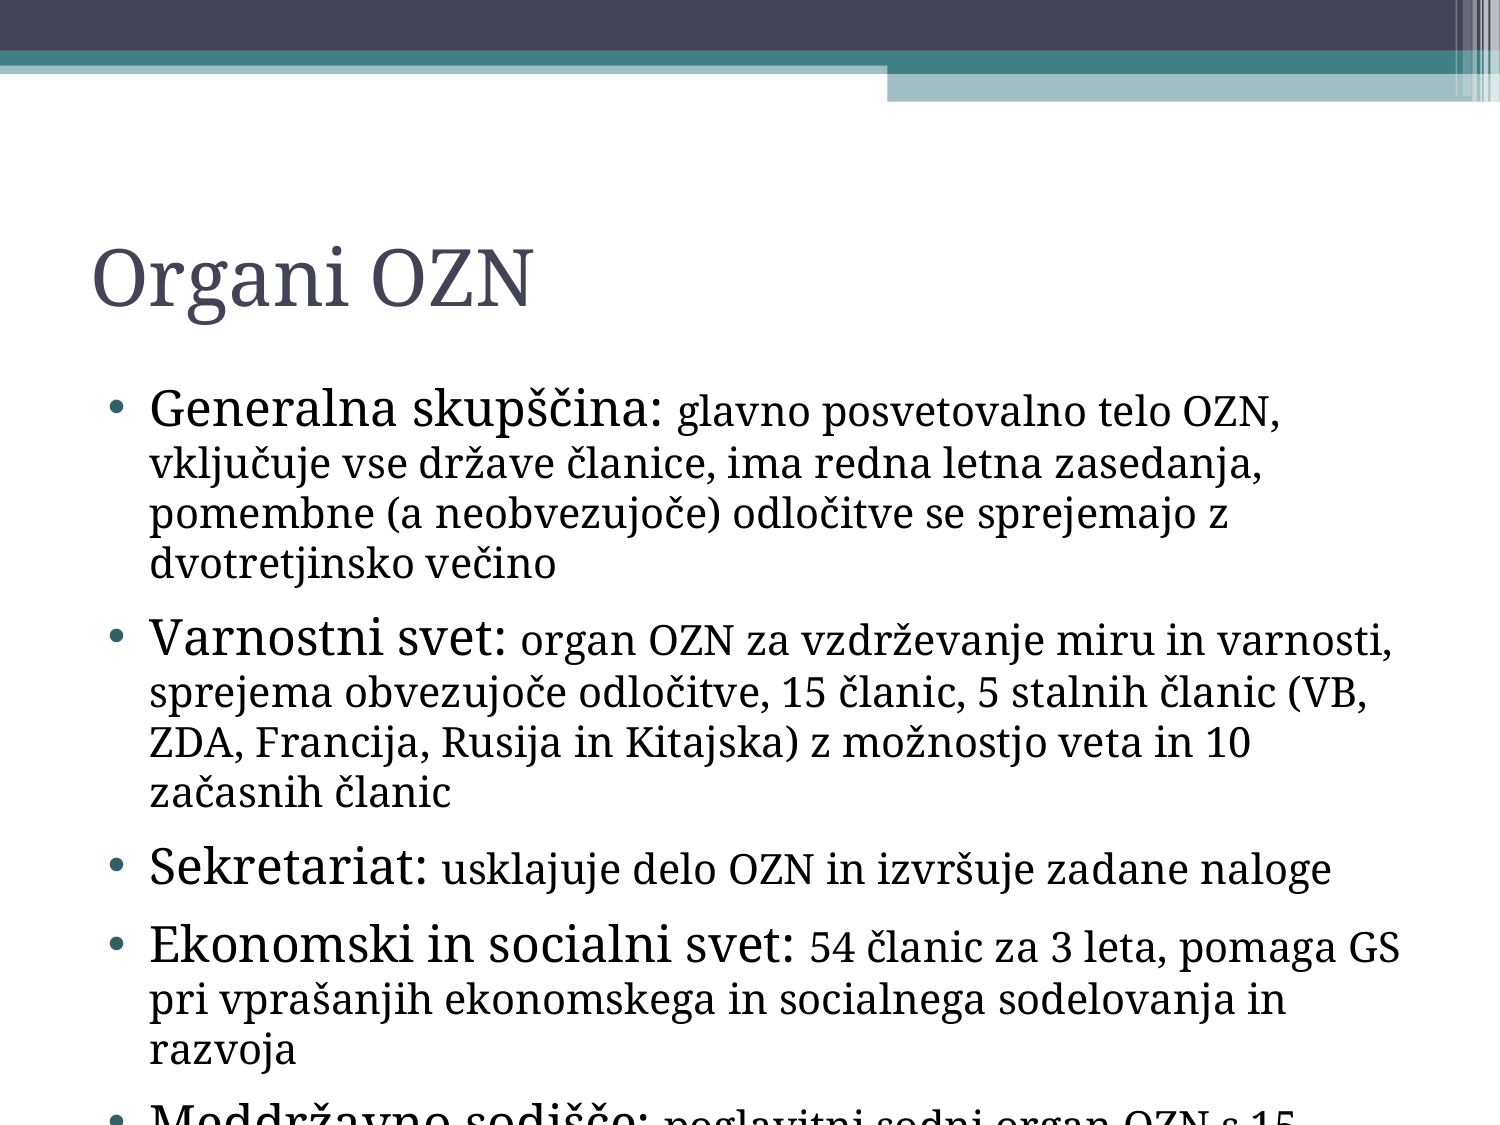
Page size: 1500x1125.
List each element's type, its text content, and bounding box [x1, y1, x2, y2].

list Generalna skupščina: glavno posvetovalno telo OZN, vključuje vse države članice, ima redna letna zasedanja, pomembne (a neobvezujoče) odločitve se sprejemajo z dvotretjinsko večino Varnostni svet: organ OZN za vzdrževanje miru in varnosti, sprejema obvezujoče odločitve, 15 članic, 5 stalnih članic (VB, ZDA, Francija, Rusija in Kitajska) z možnostjo veta in 10 začasnih članic Sekretariat: usklajuje delo OZN in izvršuje zadane naloge Ekonomski in socialni svet: 54 članic za 3 leta, pomaga GS pri vprašanjih ekonomskega in socialnega sodelovanja in razvoja Meddržavno sodišče: poglavitni sodni organ OZN s 15 sodniki, njegov statut je sestavni del UL, razsoja v sporih med državami [75, 369, 1426, 1125]
title Organi OZN [75, 187, 1426, 363]
